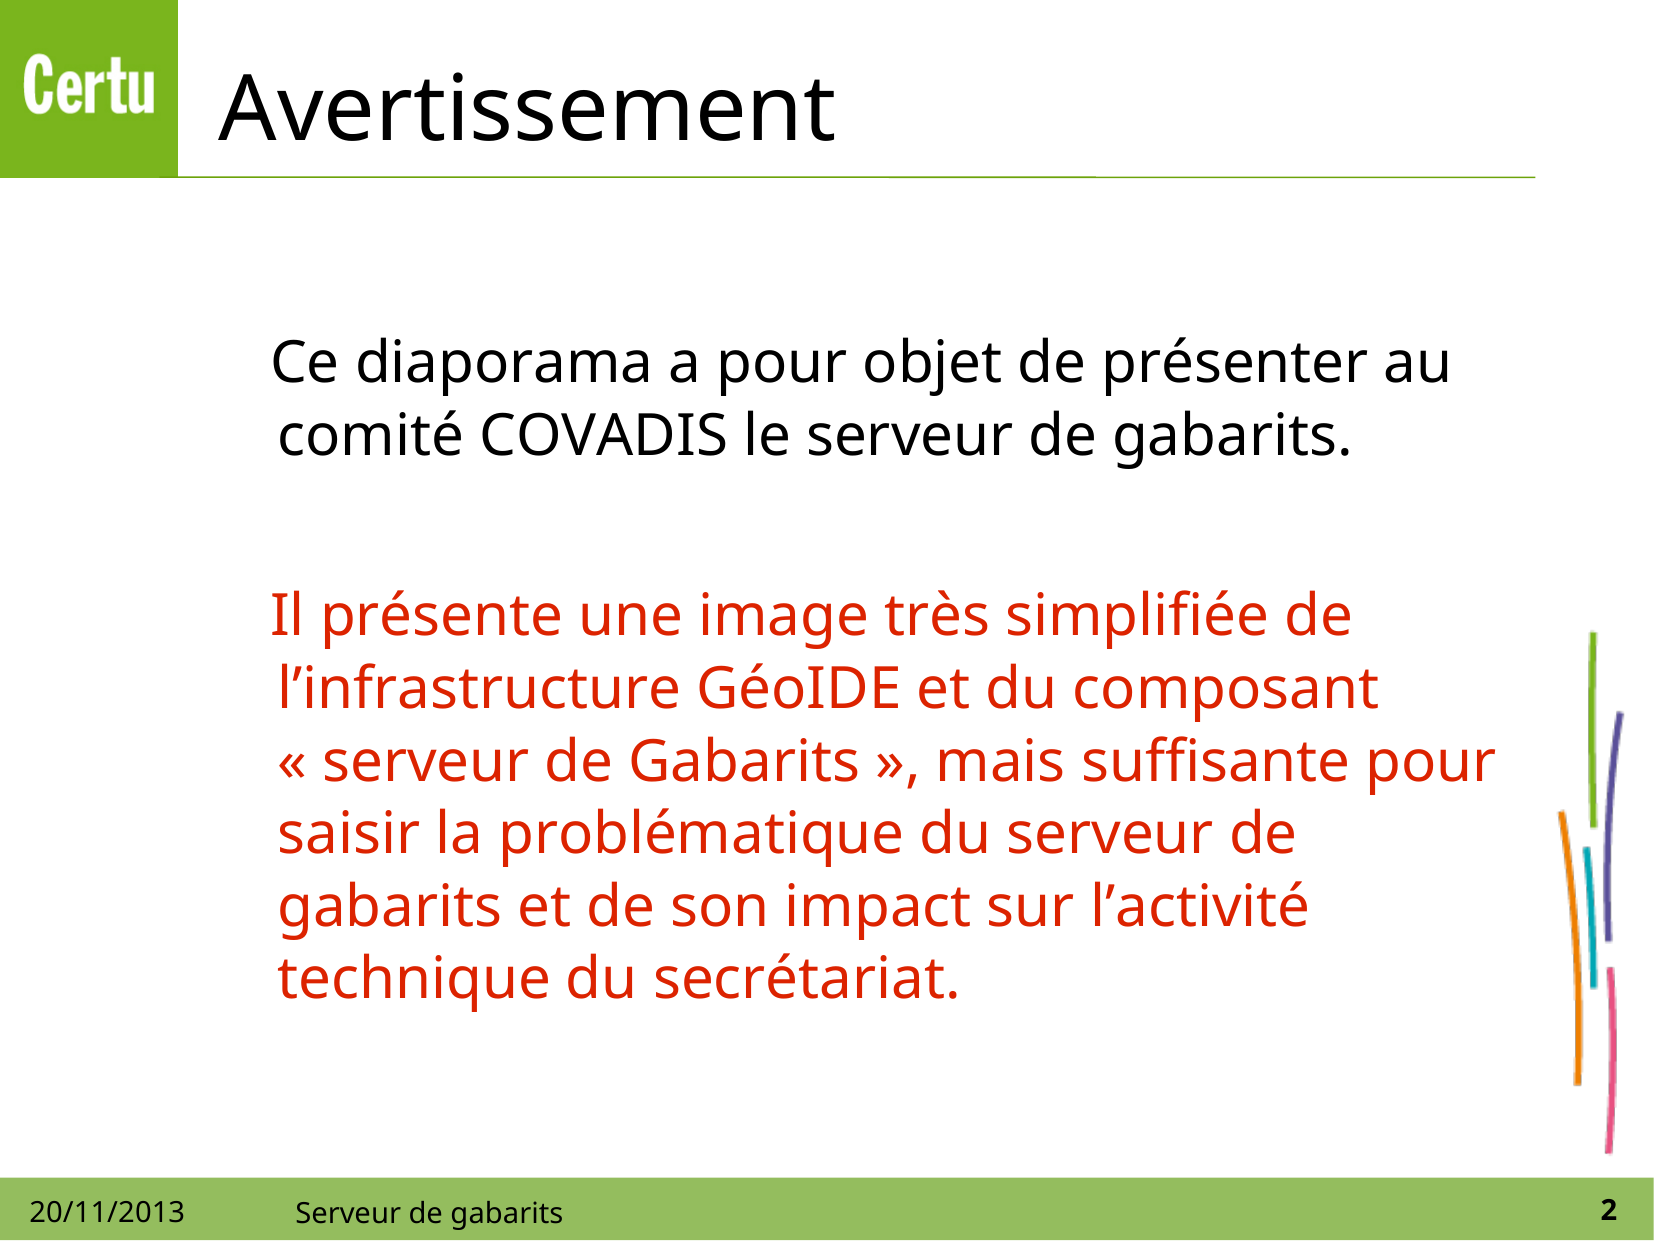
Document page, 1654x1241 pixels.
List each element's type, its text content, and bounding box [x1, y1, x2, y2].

text_box <numéro> [1564, 1180, 1654, 1240]
picture [1535, 620, 1654, 1165]
text_box 20/11/2013 [29, 1180, 266, 1240]
title Avertissement [218, 43, 1536, 159]
text_box Serveur de gabarits [295, 1192, 1536, 1230]
list Ce diaporama a pour objet de présenter au comité COVADIS le serveur de gabarits. Il présente une image très simplifiée de l’infrastructure GéoIDE et du composant « serveur de Gabarits », mais suffisante pour saisir la problématique du serveur de gabarits et de son impact sur l’activité technique du secrétariat. [206, 248, 1536, 1068]
picture [0, 0, 178, 178]
